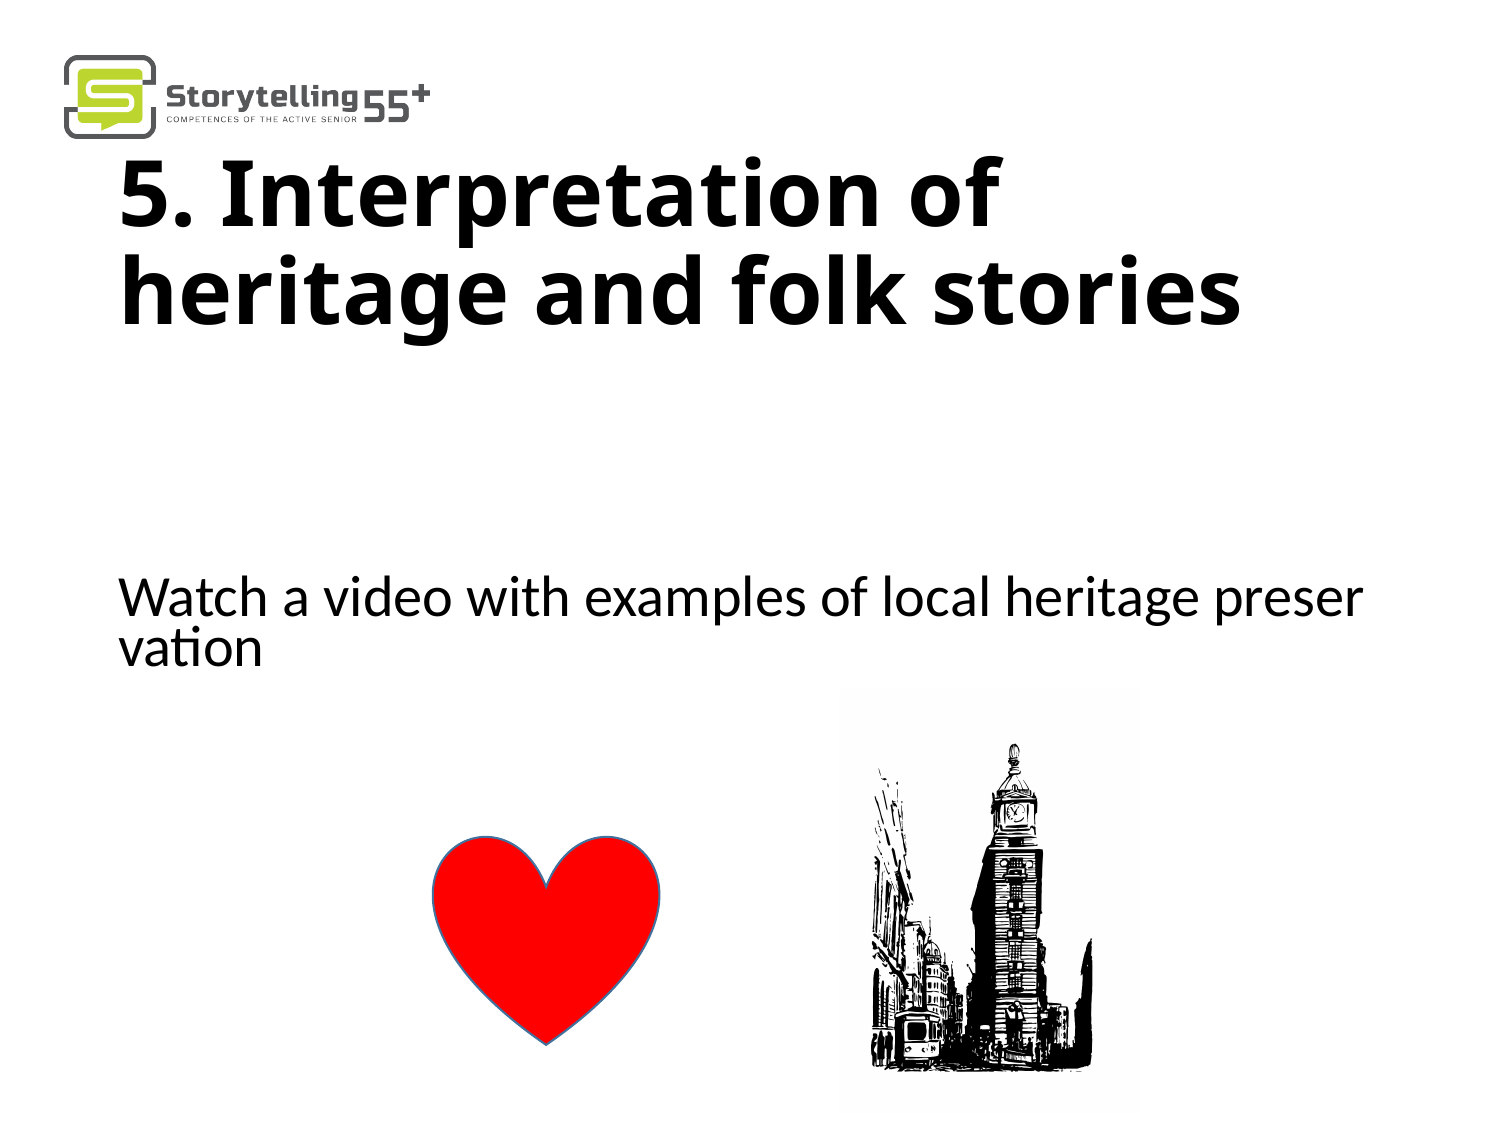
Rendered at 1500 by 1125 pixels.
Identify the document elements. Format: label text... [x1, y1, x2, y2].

picture [839, 689, 1139, 1114]
text_box [432, 836, 660, 1045]
picture [64, 55, 430, 139]
title 5. Interpretation of heritage and folk stories [103, 138, 1397, 353]
list Watch a video with examples of local heritage preservation [103, 384, 1397, 1014]
